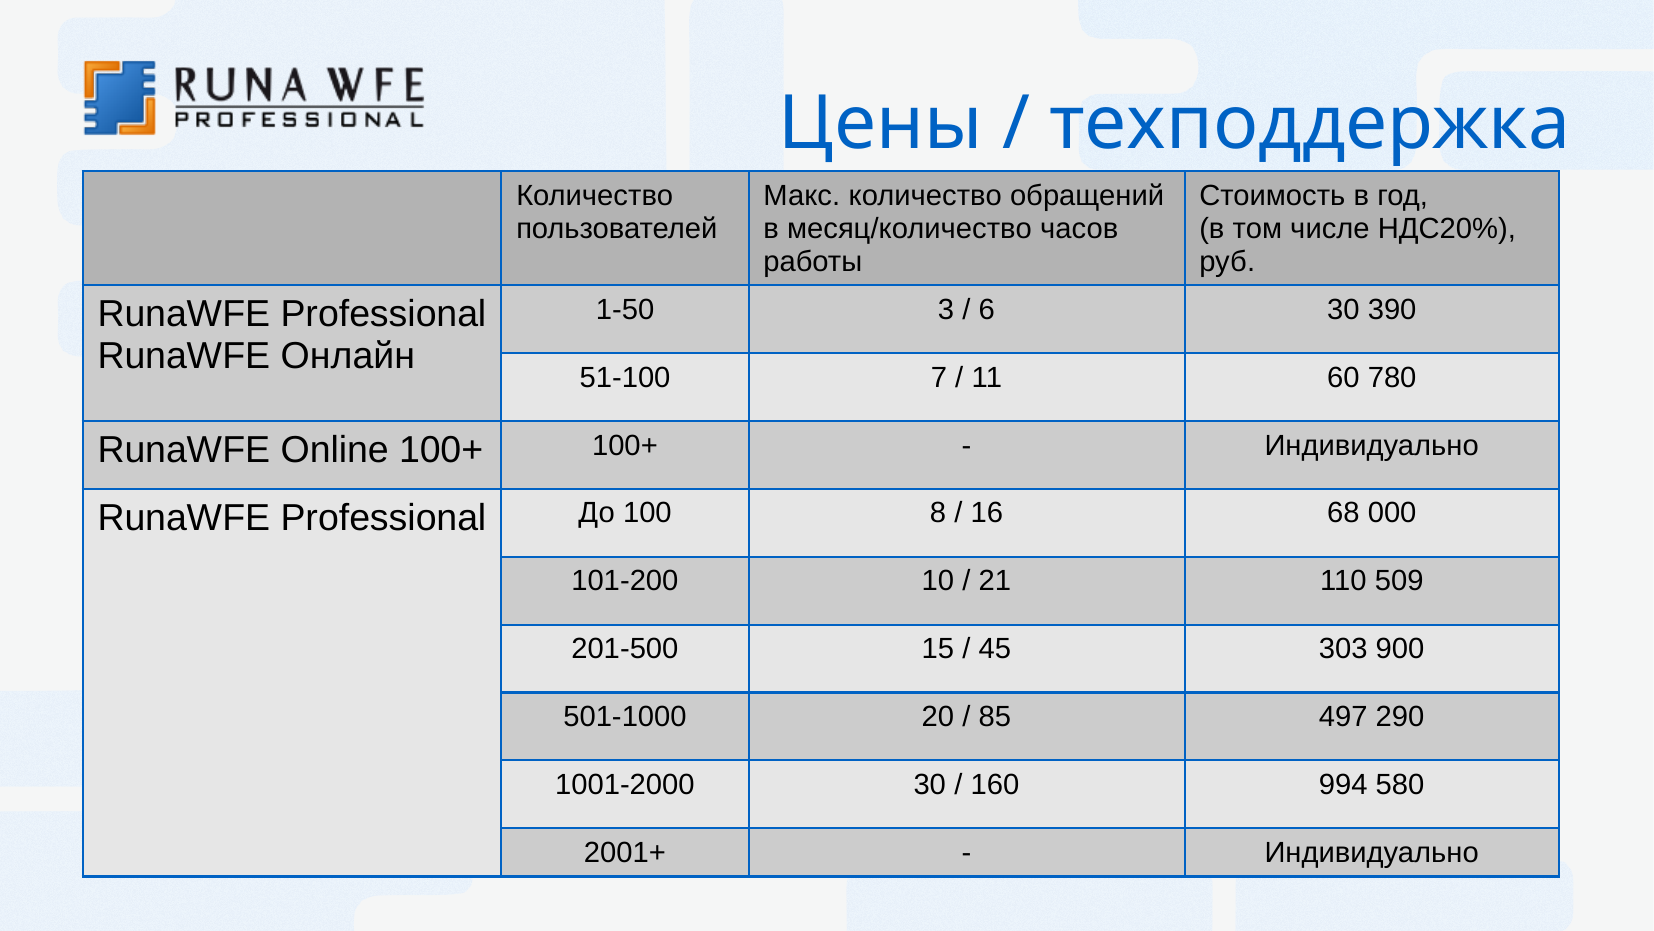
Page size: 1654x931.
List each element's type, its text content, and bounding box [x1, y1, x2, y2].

table_cell Индивидуально [1186, 422, 1558, 488]
table_cell 201-500 [502, 626, 748, 691]
table_cell 15 / 45 [750, 626, 1184, 691]
table_header [84, 172, 500, 284]
table_cell 101-200 [502, 558, 748, 624]
table_cell 7 / 11 [750, 354, 1184, 420]
title Цены / техподдержка [484, 66, 1571, 172]
table_cell Индивидуально [1186, 829, 1558, 875]
table_cell RunaWFE Professional RunaWFE Онлайн [84, 286, 500, 420]
table_cell 2001+ [502, 829, 748, 875]
table_cell - [750, 829, 1184, 875]
table_cell 10 / 21 [750, 558, 1184, 624]
picture [0, 0, 1654, 931]
table_cell 51-100 [502, 354, 748, 420]
table_cell 68 000 [1186, 490, 1558, 556]
table_cell 994 580 [1186, 761, 1558, 827]
table_cell 497 290 [1186, 694, 1558, 759]
table_cell 501-1000 [502, 694, 748, 759]
table_header Стоимость в год, (в том числе НДС20%), руб. [1186, 172, 1558, 284]
table_header Количество пользователей [502, 172, 748, 284]
table_cell 110 509 [1186, 558, 1558, 624]
table_cell 1-50 [502, 286, 748, 352]
table_cell До 100 [502, 490, 748, 556]
table_cell 60 780 [1186, 354, 1558, 420]
table_cell 8 / 16 [750, 490, 1184, 556]
table_cell - [750, 422, 1184, 488]
table_cell 30 / 160 [750, 761, 1184, 827]
table_header Макс. количество обращений в месяц/количество часов работы [750, 172, 1184, 284]
table_cell 20 / 85 [750, 694, 1184, 759]
table_cell RunaWFE Online 100+ [84, 422, 500, 488]
table_cell 100+ [502, 422, 748, 488]
table_cell 3 / 6 [750, 286, 1184, 352]
table_cell 303 900 [1186, 626, 1558, 691]
table_cell RunaWFE Professional [84, 490, 500, 875]
table_cell 1001-2000 [502, 761, 748, 827]
table_cell 30 390 [1186, 286, 1558, 352]
